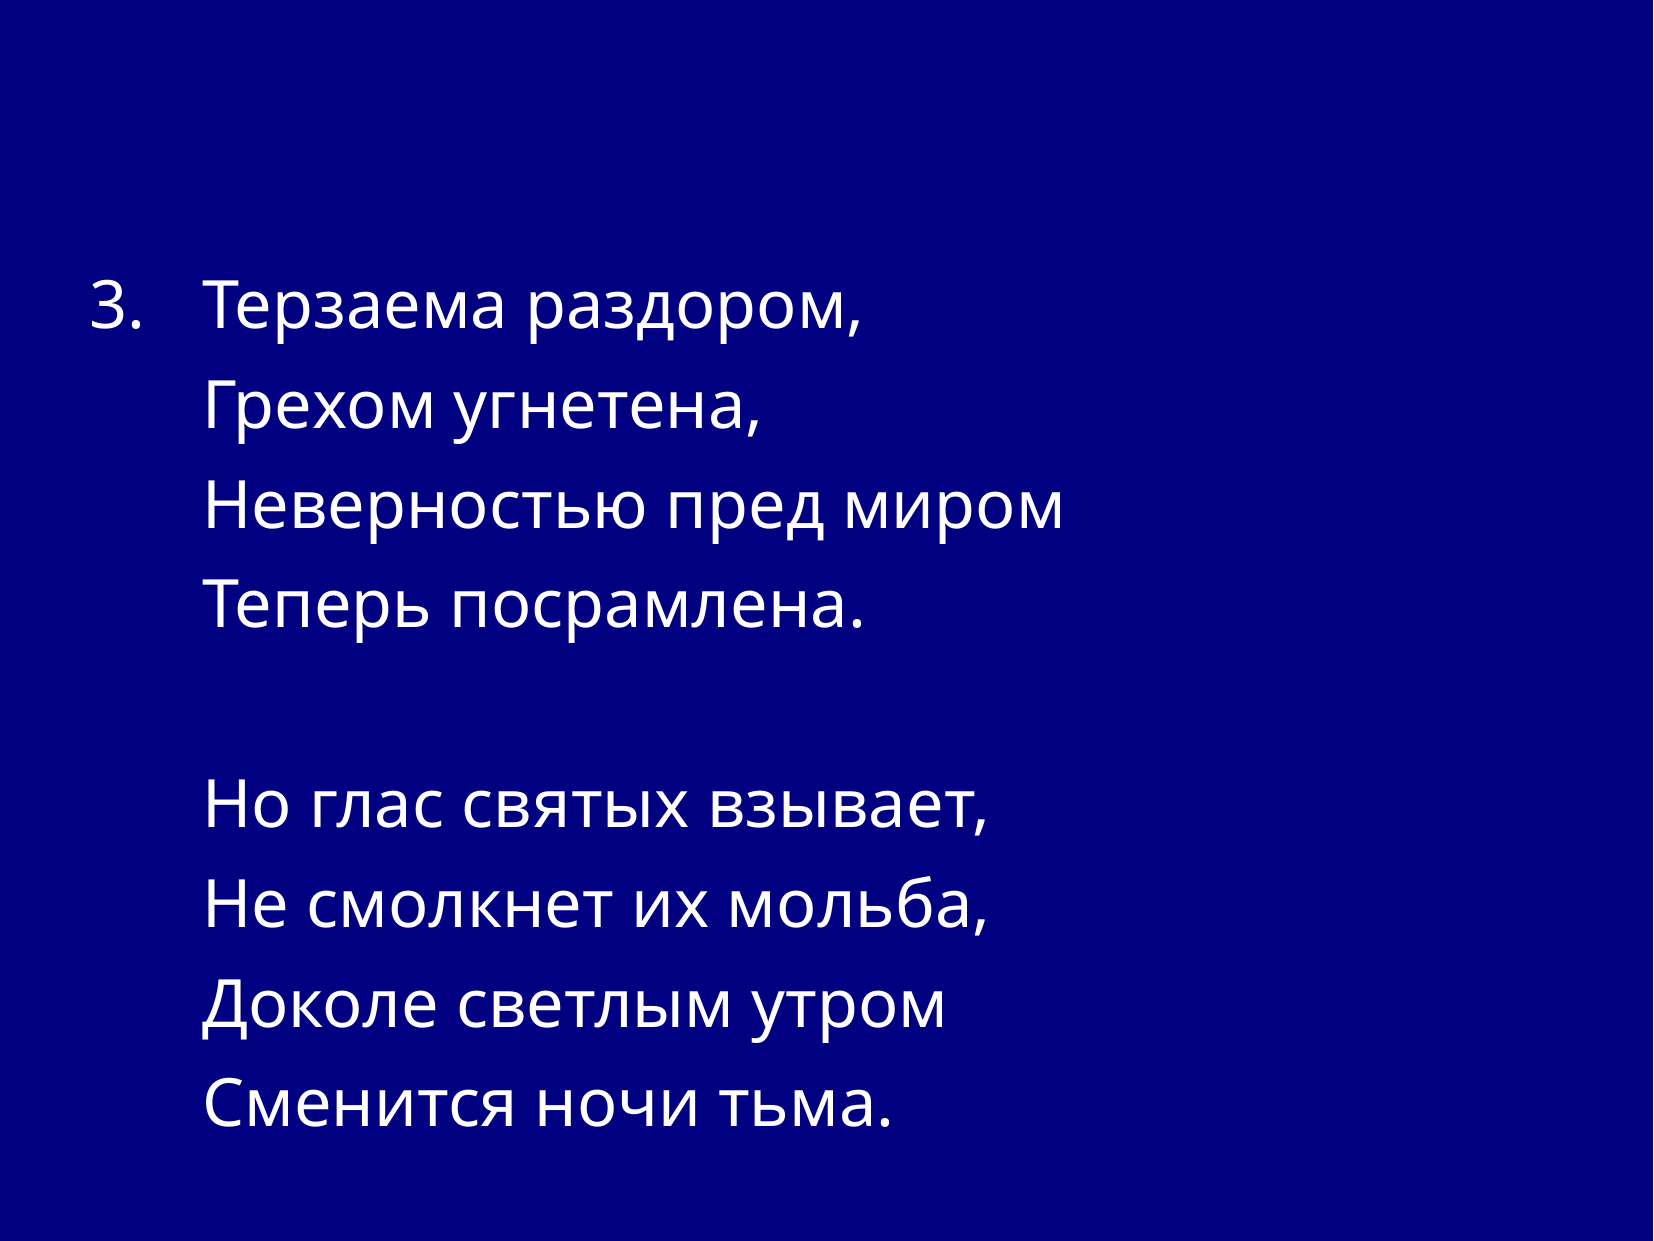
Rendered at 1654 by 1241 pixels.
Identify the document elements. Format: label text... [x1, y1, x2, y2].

text_box 3. Терзаема раздором, Грехом угнетена, Неверностью пред миром Теперь посрамлена. Но глас святых взывает, Не смолкнет их мольба, Доколе светлым утром Сменится ночи тьма. [75, 150, 1576, 1163]
